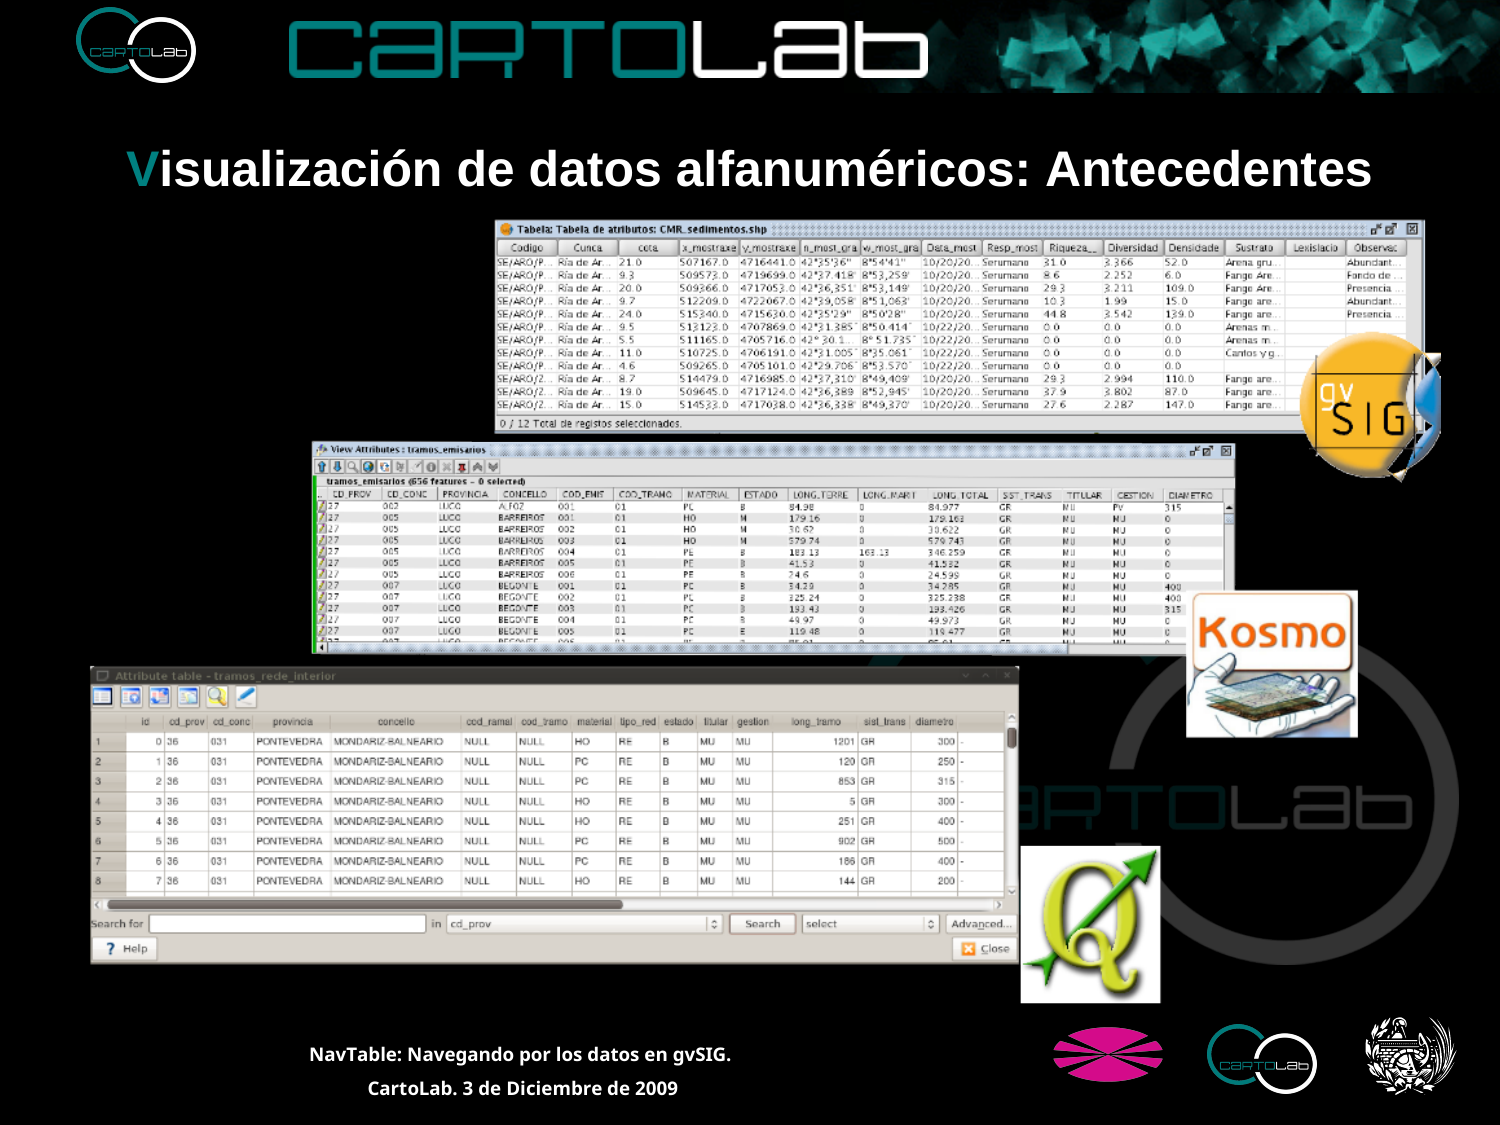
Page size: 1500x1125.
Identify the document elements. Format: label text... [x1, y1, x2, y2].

title Visualización de datos alfanuméricos: Antecedentes [75, 124, 1425, 216]
picture [80, 174, 1459, 1125]
picture [76, 7, 196, 83]
picture [289, 0, 1500, 93]
